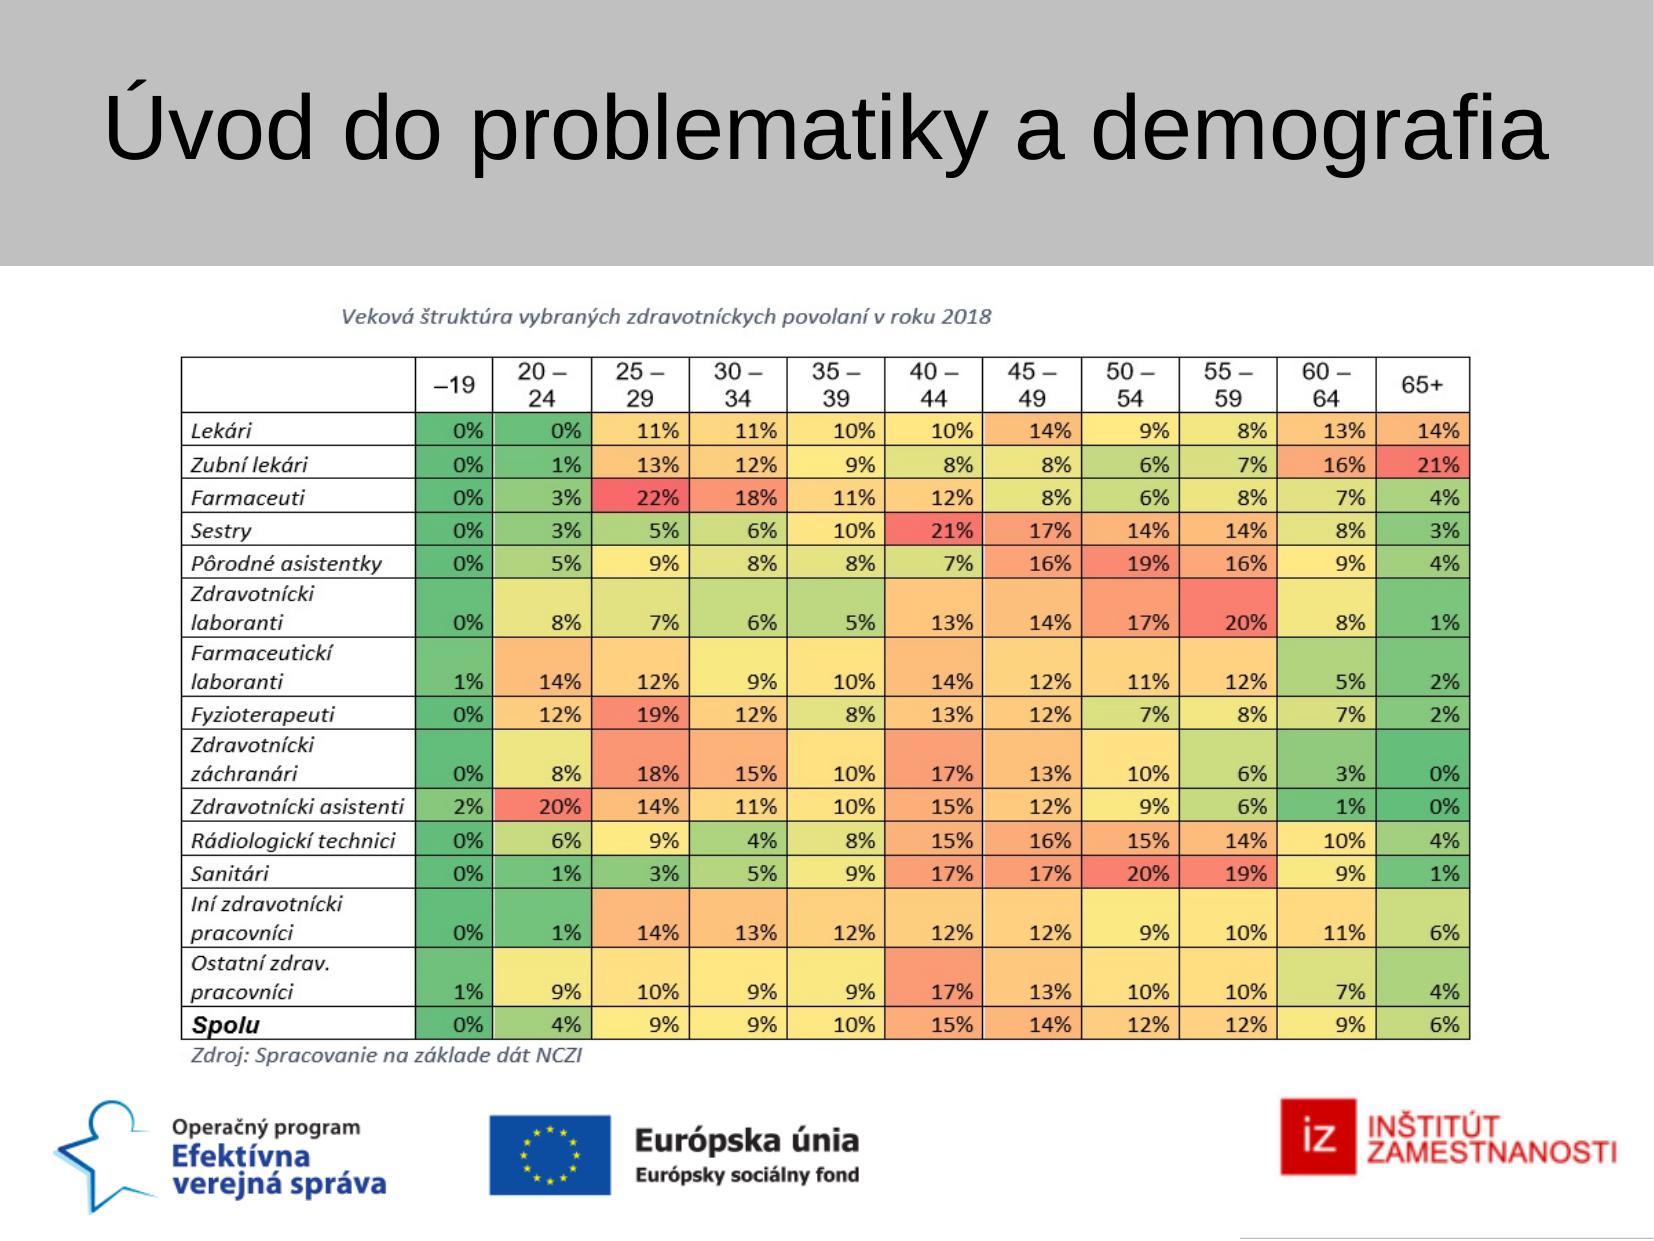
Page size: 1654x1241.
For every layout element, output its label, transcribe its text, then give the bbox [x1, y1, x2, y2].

picture [29, 295, 1654, 1241]
title Úvod do problematiky a demografia [88, 29, 1565, 237]
